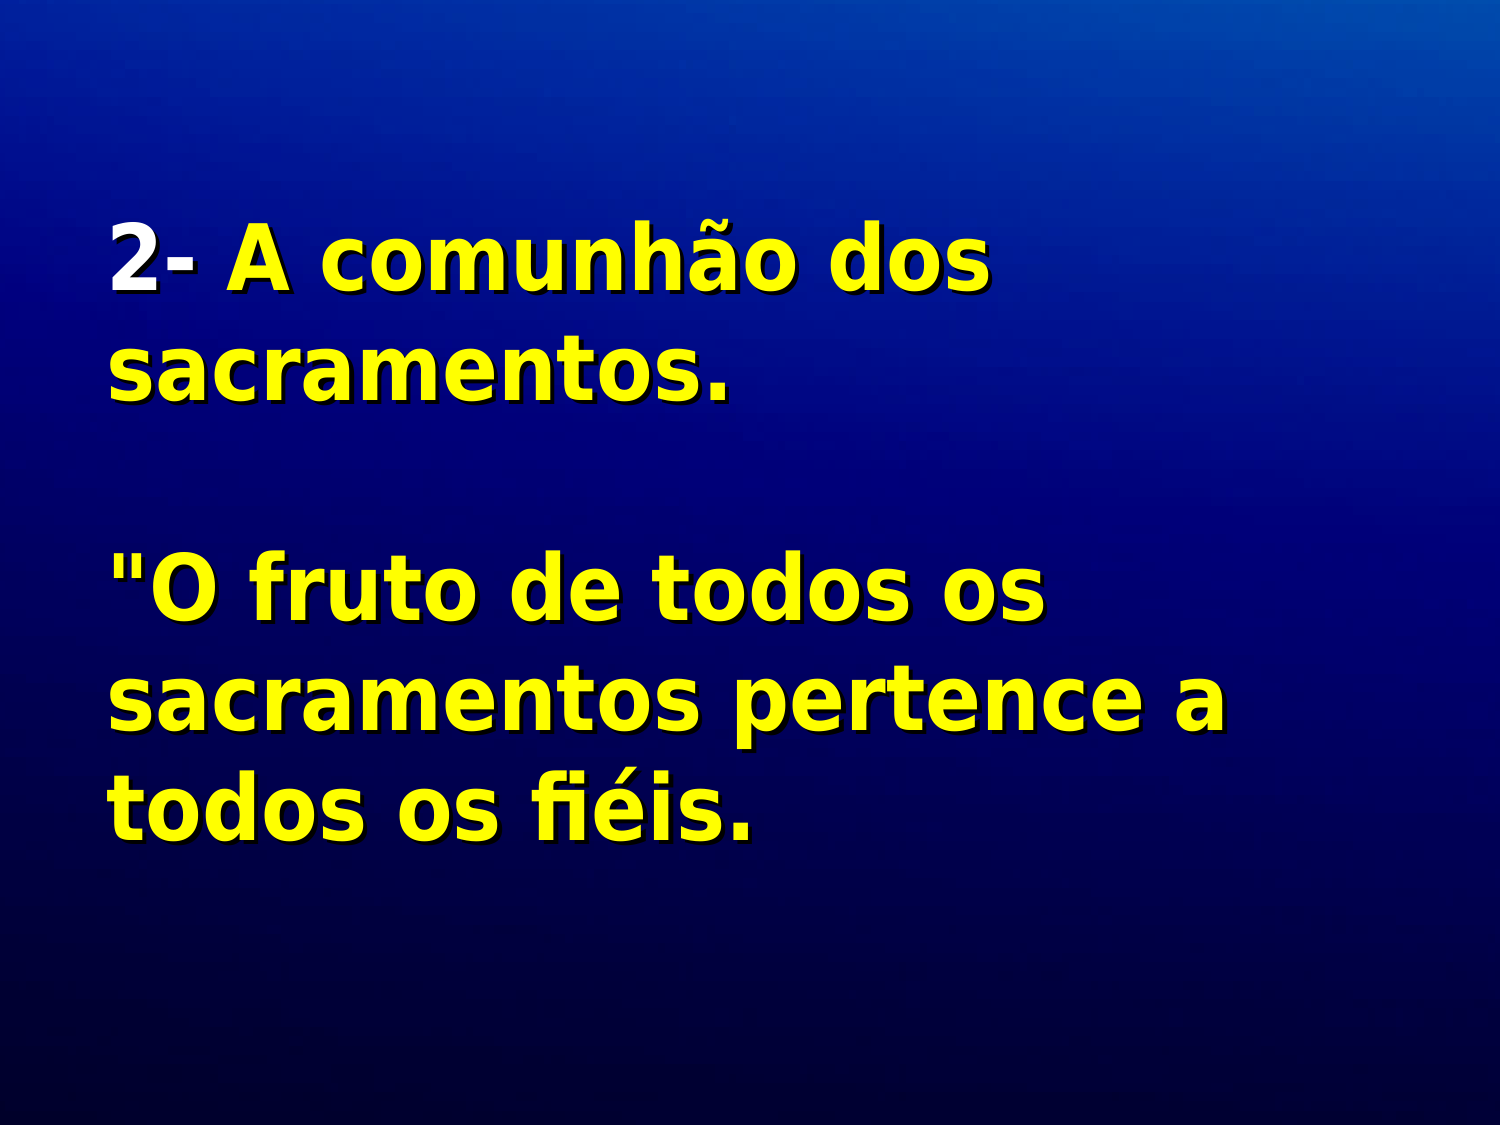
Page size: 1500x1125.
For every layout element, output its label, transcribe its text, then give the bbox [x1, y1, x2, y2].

text_box 2- A comunhão dos sacramentos. "O fruto de todos os sacramentos pertence a todos os fiéis. [92, 82, 1418, 1040]
picture [0, 0, 1500, 1125]
